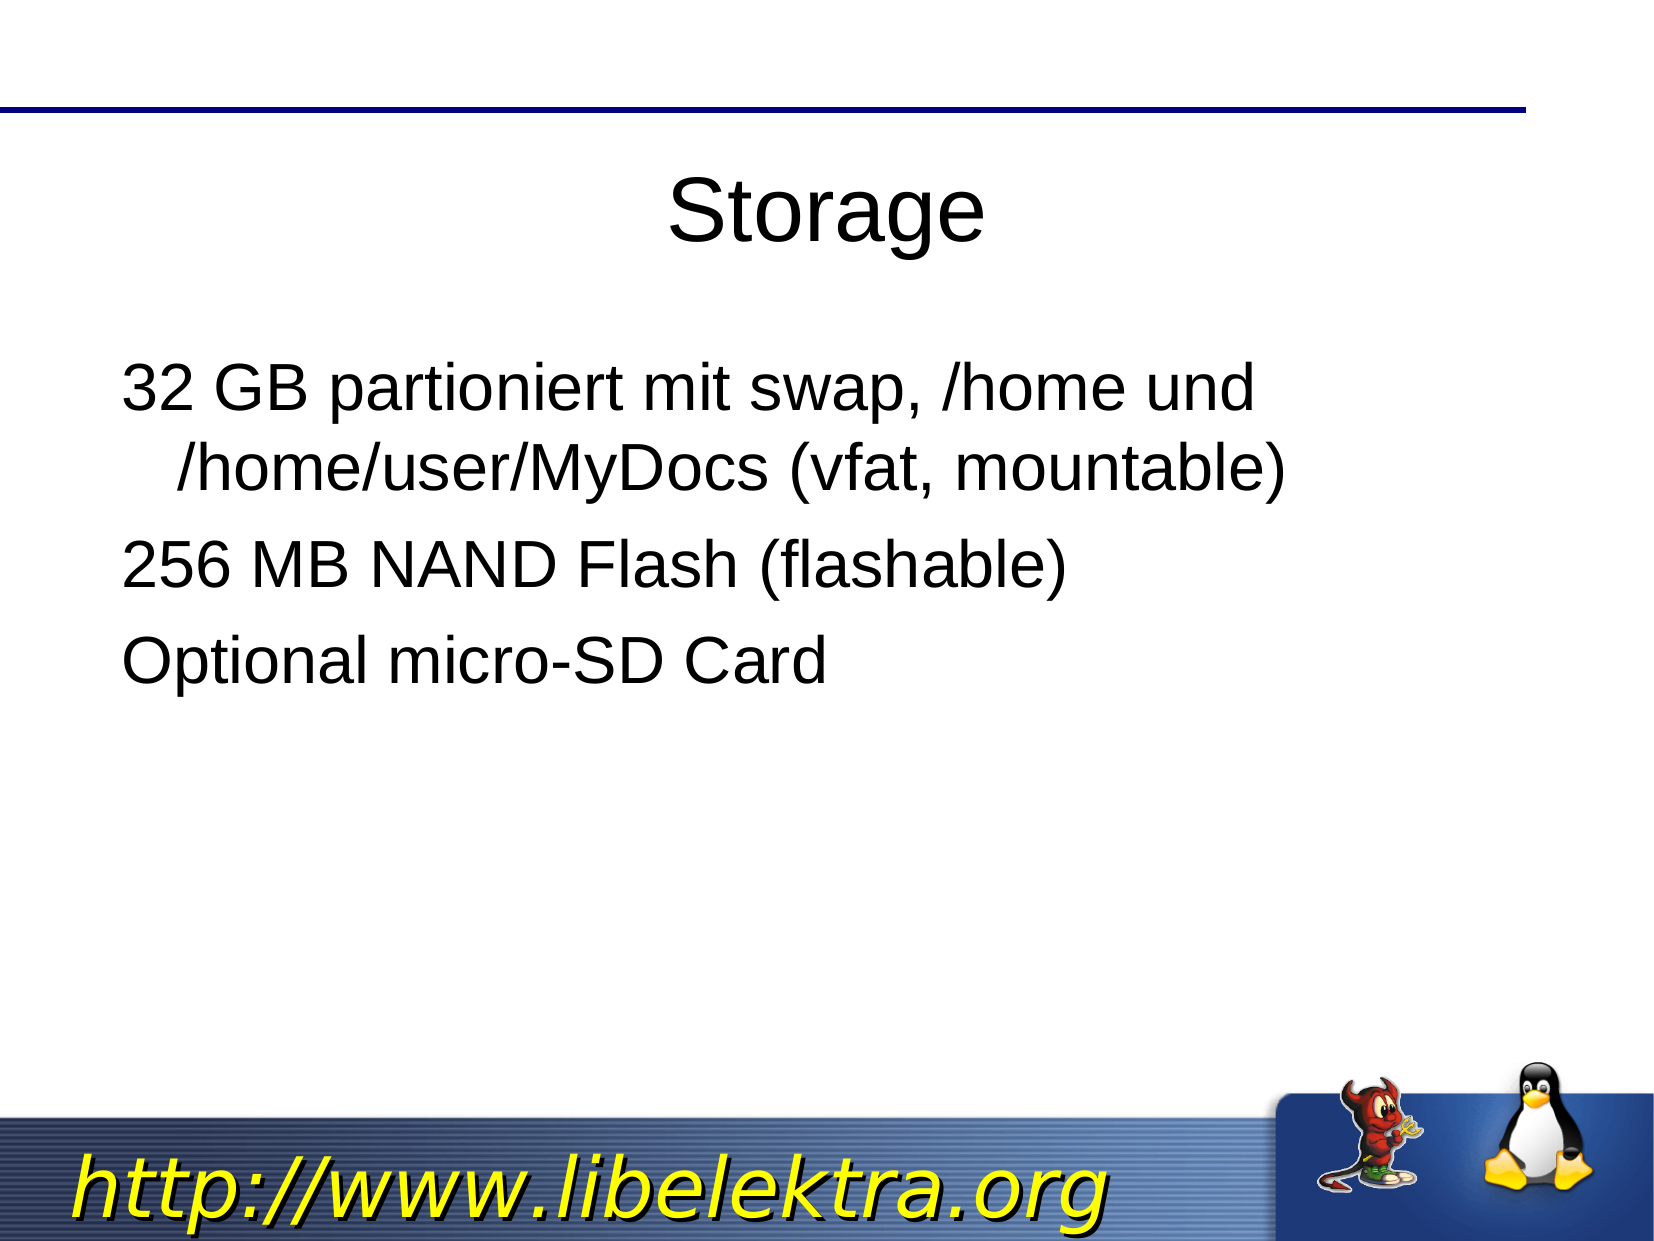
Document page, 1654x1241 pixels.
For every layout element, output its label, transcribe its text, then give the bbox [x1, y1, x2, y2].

title Storage [121, 102, 1534, 311]
picture [0, 1061, 1654, 1241]
list 32 GB partioniert mit swap, /home und /home/user/MyDocs (vfat, mountable) 256 MB NAND Flash (flashable) Optional micro-SD Card [121, 344, 1534, 1127]
